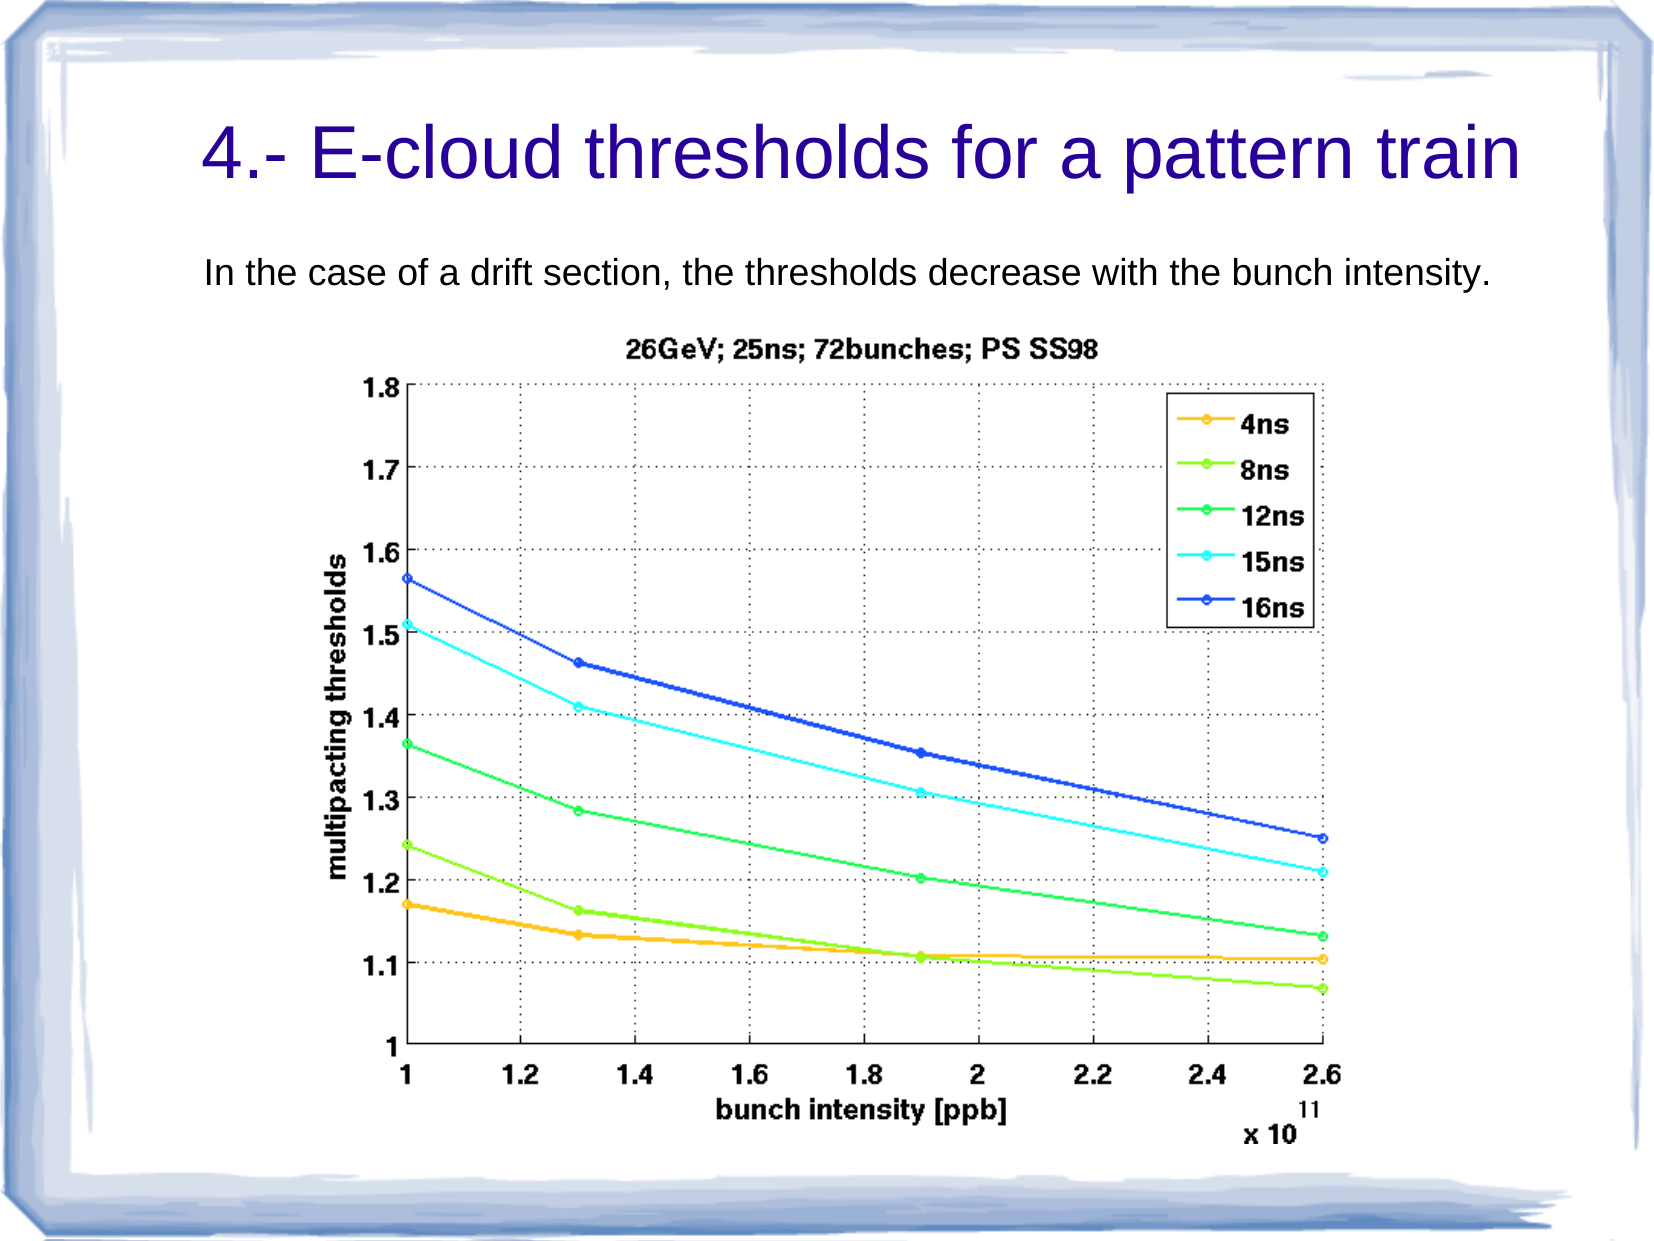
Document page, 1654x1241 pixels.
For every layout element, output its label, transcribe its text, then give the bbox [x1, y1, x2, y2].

title 4.- E-cloud thresholds for a pattern train [82, 49, 1571, 257]
text_box In the case of a drift section, the thresholds decrease with the bunch intensity. [188, 243, 1548, 308]
picture [0, 0, 1654, 1241]
